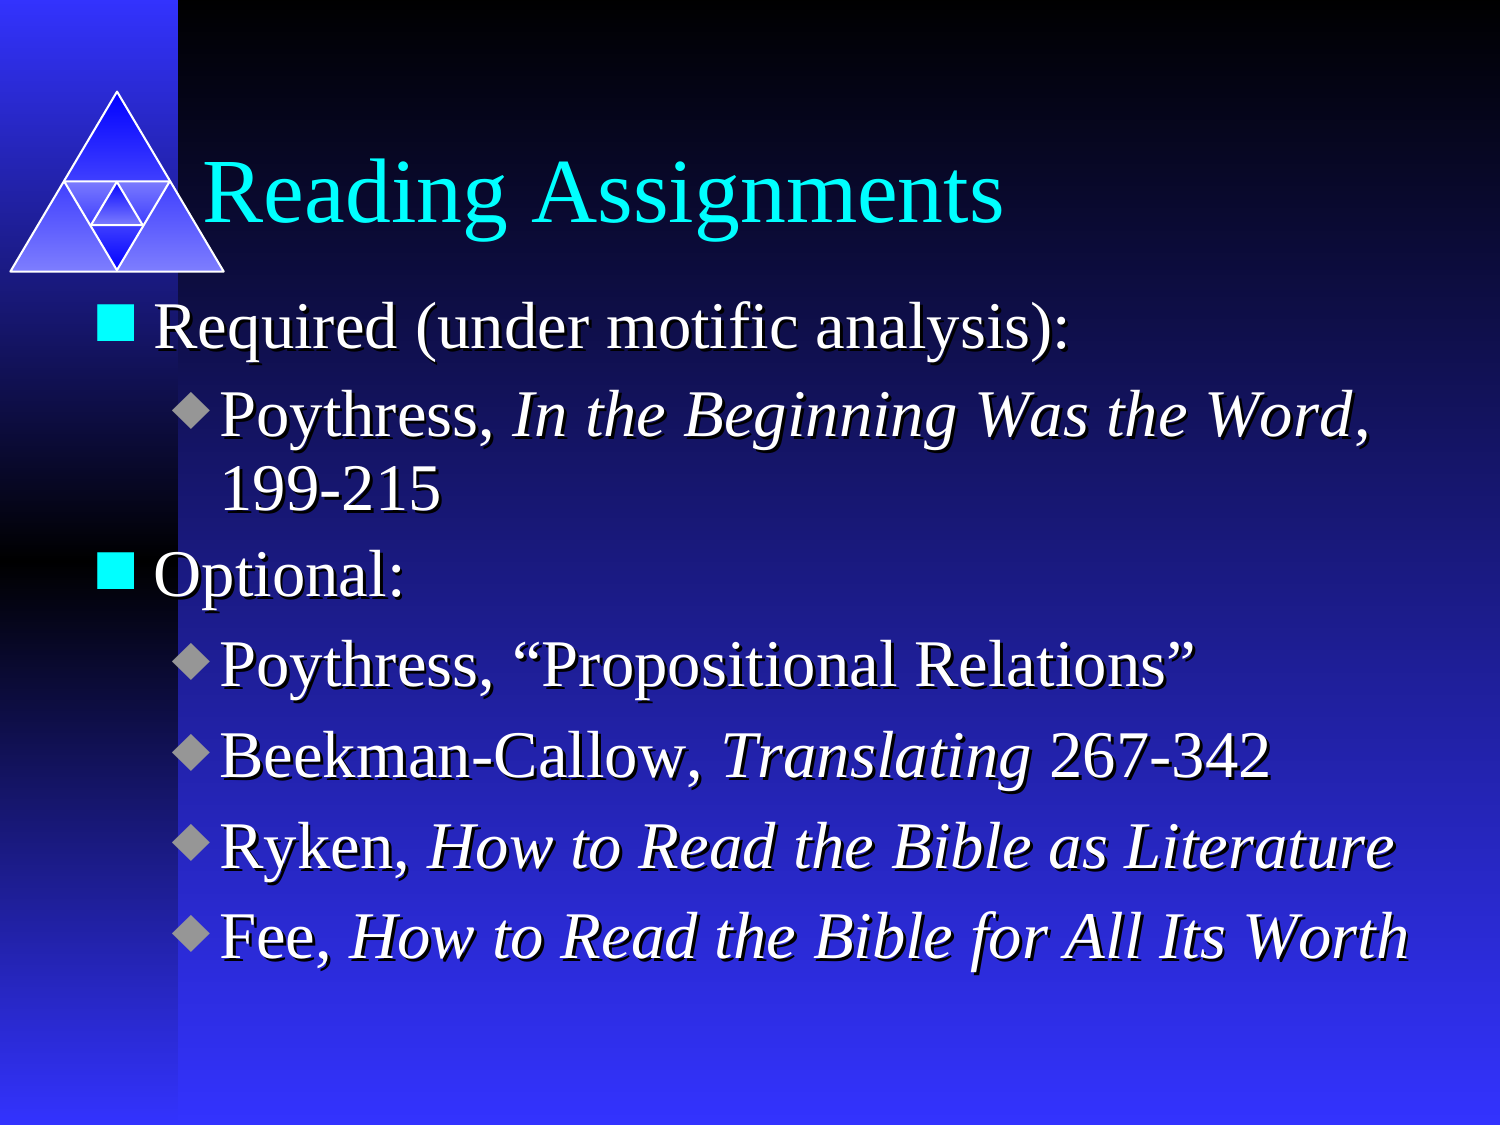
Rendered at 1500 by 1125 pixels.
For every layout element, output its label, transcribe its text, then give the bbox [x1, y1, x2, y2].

title Reading Assignments [187, 99, 1463, 286]
list Required (under motific analysis): Poythress, In the Beginning Was the Word, 199-215 Optional: Poythress, “Propositional Relations” Beekman-Callow, Translating 267-342 Ryken, How to Read the Bible as Literature Fee, How to Read the Bible for All Its Worth [82, 286, 1476, 1116]
